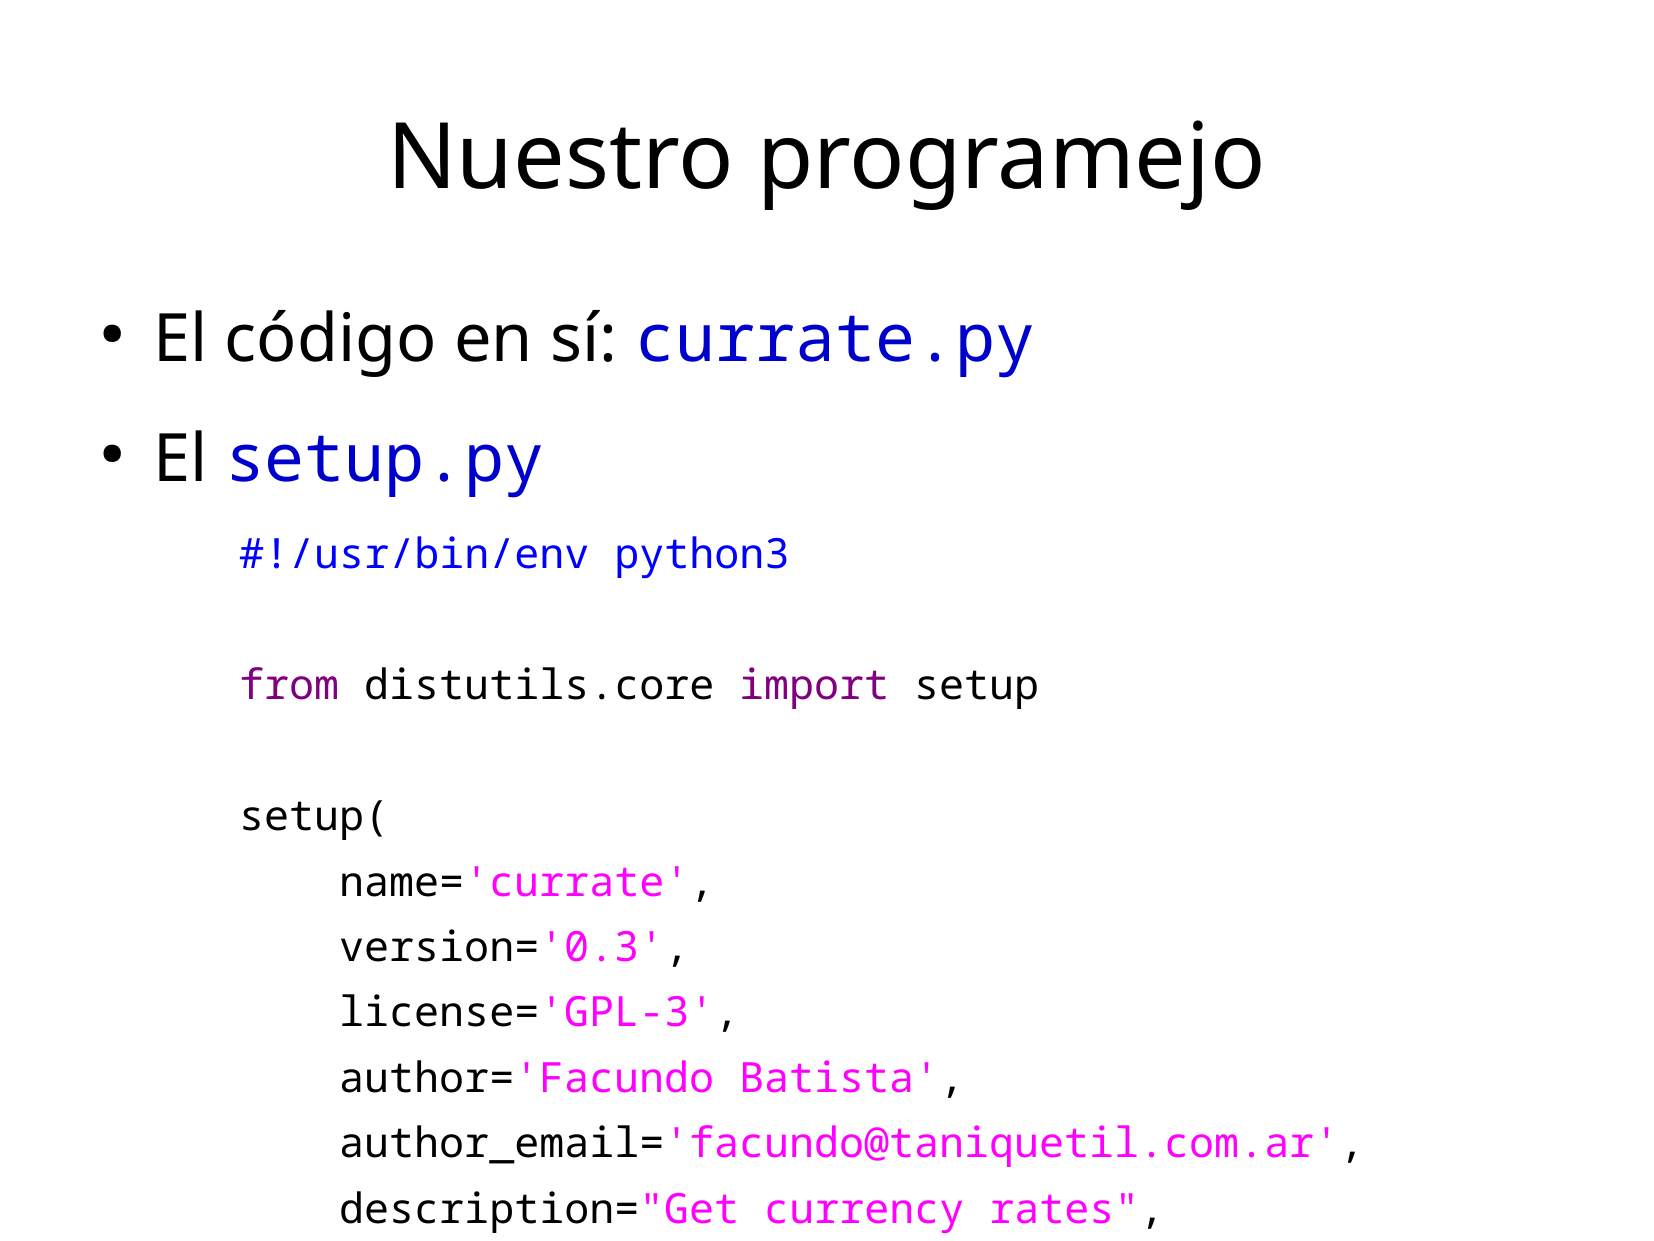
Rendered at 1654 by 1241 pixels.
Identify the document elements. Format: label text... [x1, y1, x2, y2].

list El código en sí: currate.py El setup.py [82, 290, 1571, 686]
title Nuestro programejo [82, 49, 1571, 257]
text_box #!/usr/bin/env python3 from distutils.core import setup setup( name='currate', version='0.3', license='GPL-3', author='Facundo Batista', author_email='facundo@taniquetil.com.ar', description="Get currency rates", long_description="Show the exchange rate from two currencies", scripts=["currate.py"], ) [224, 507, 1654, 1205]
